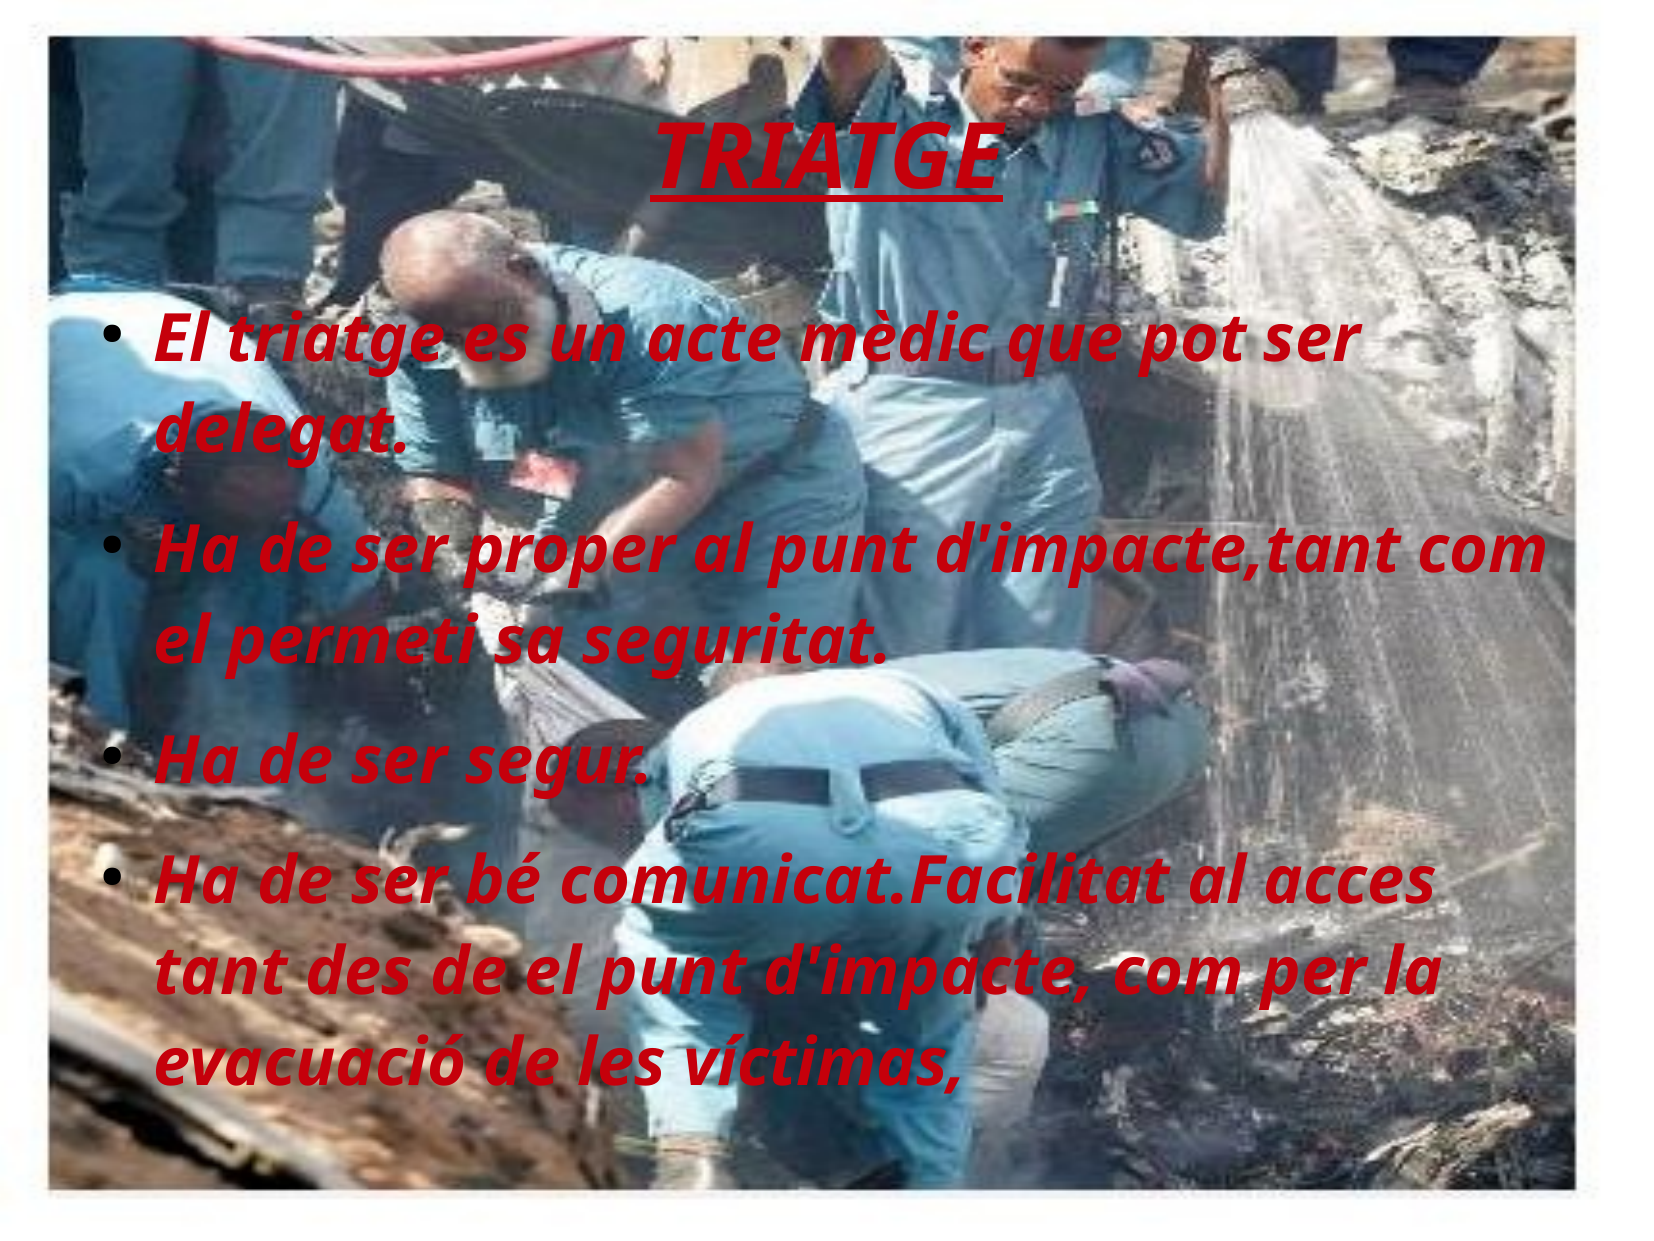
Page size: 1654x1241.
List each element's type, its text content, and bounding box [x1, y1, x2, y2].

list El triatge es un acte mèdic que pot ser delegat. Ha de ser proper al punt d'impacte,tant com el permeti sa seguritat. Ha de ser segur. Ha de ser bé comunicat.Facilitat al acces tant des de el punt d'impacte, com per la evacuació de les víctimas, [82, 290, 1571, 1123]
picture [0, 0, 1654, 1241]
title TRIATGE [82, 49, 1571, 257]
